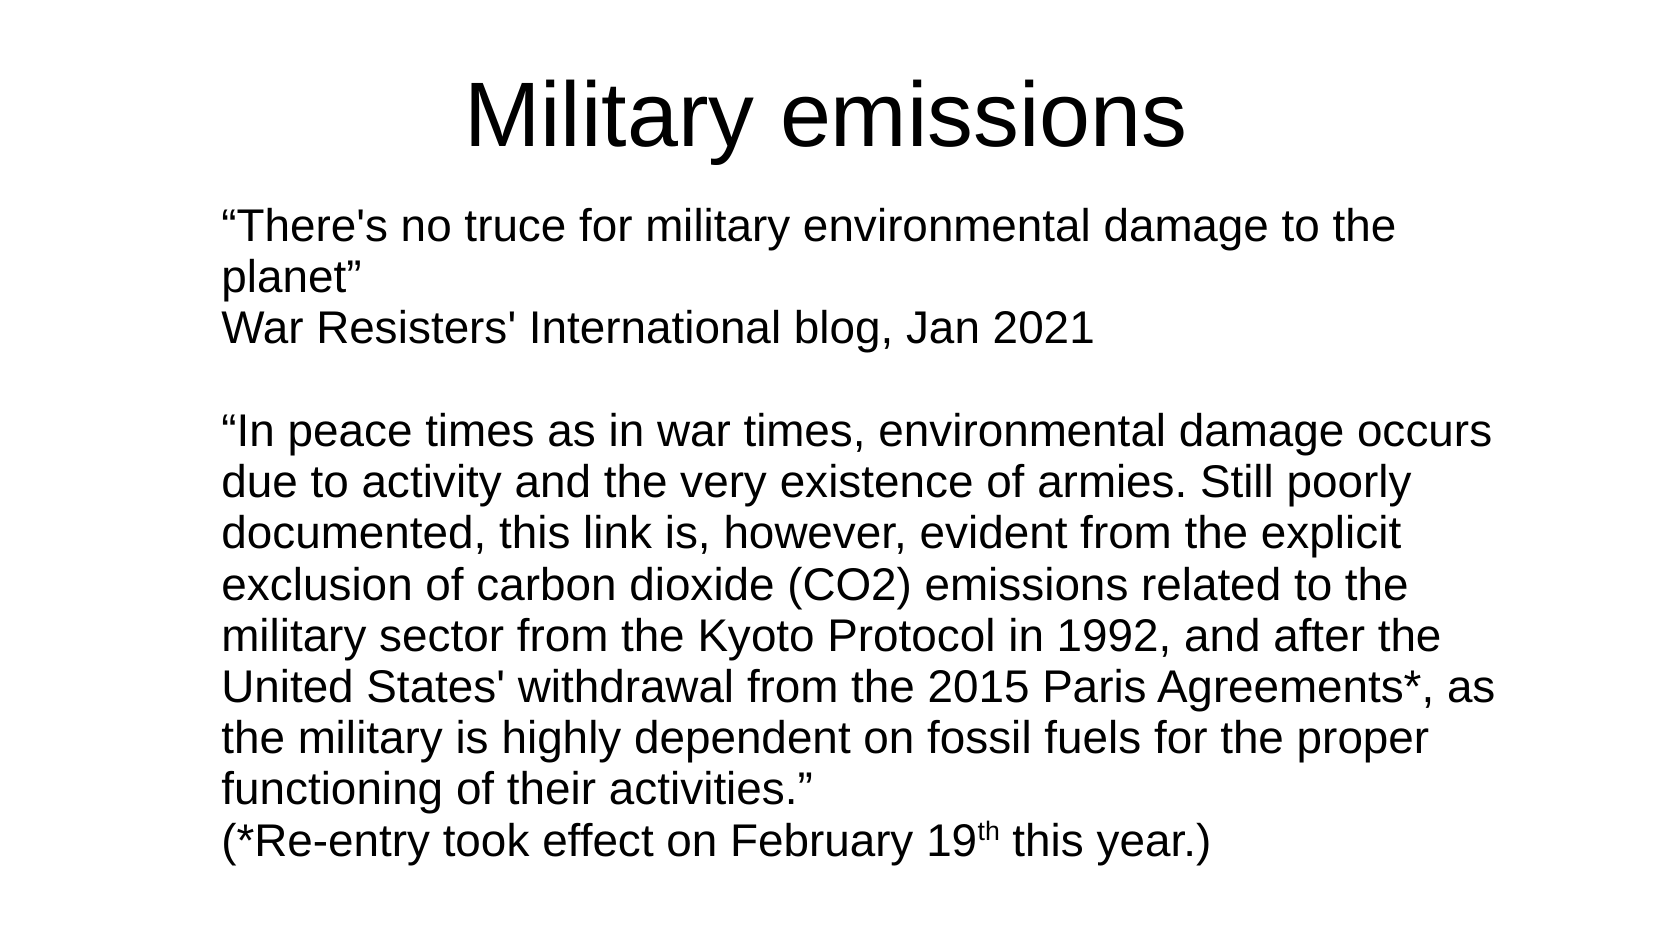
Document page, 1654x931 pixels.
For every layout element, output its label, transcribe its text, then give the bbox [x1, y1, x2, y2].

title Military emissions [82, 37, 1571, 193]
text_box “There's no truce for military environmental damage to the planet” War Resisters' International blog, Jan 2021 “In peace times as in war times, environmental damage occurs due to activity and the very existence of armies. Still poorly documented, this link is, however, evident from the explicit exclusion of carbon dioxide (CO2) emissions related to the military sector from the Kyoto Protocol in 1992, and after the United States' withdrawal from the 2015 Paris Agreements*, as the military is highly dependent on fossil fuels for the proper functioning of their activities.” (*Re-entry took effect on February 19th this year.) [206, 192, 1565, 874]
